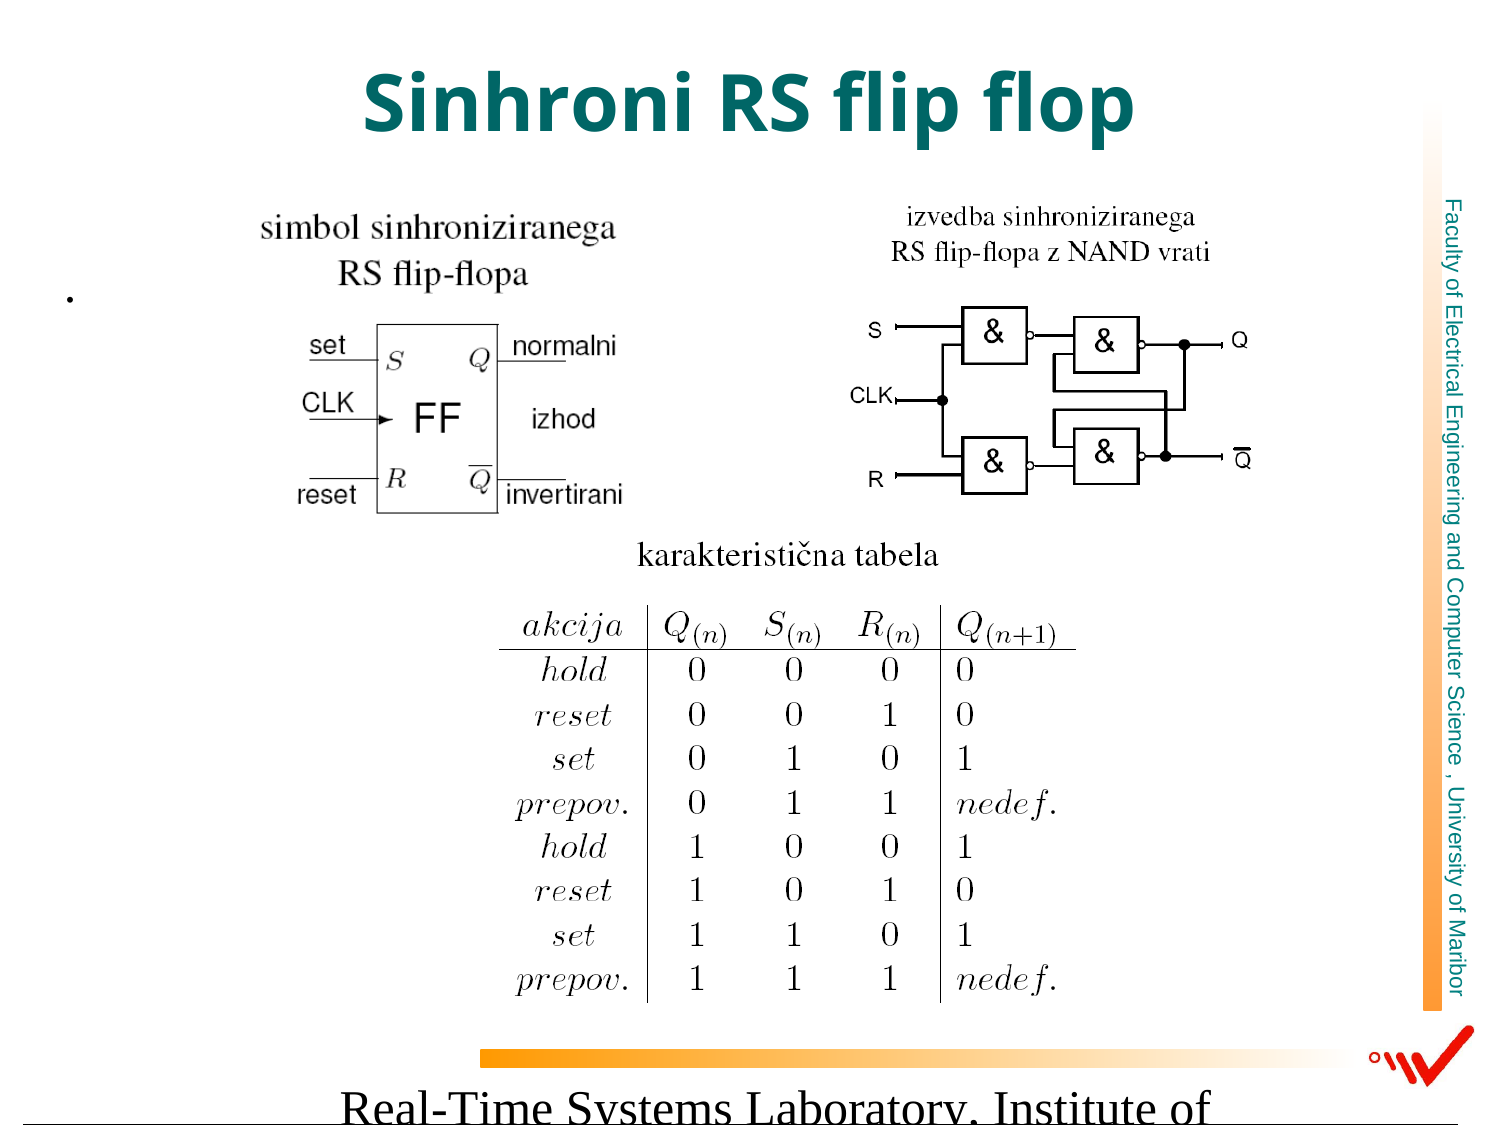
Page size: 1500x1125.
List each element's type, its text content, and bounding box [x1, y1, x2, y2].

title Sinhroni RS flip flop [75, 45, 1426, 233]
text_box . [48, 244, 92, 320]
picture [224, 199, 1107, 1026]
picture [834, 191, 1271, 511]
